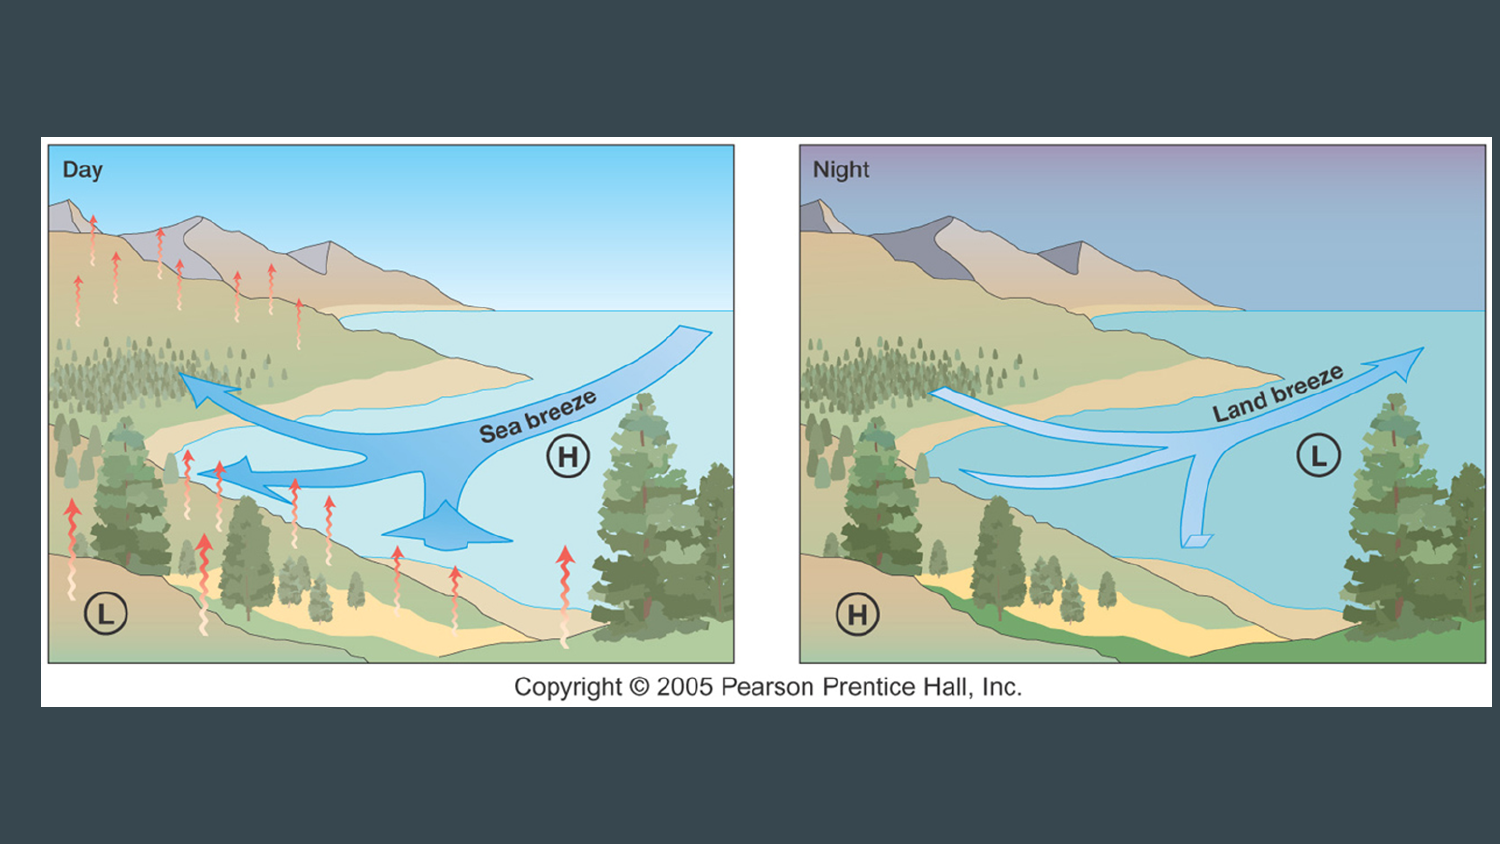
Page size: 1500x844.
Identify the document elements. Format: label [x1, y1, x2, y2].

picture [41, 137, 1492, 707]
